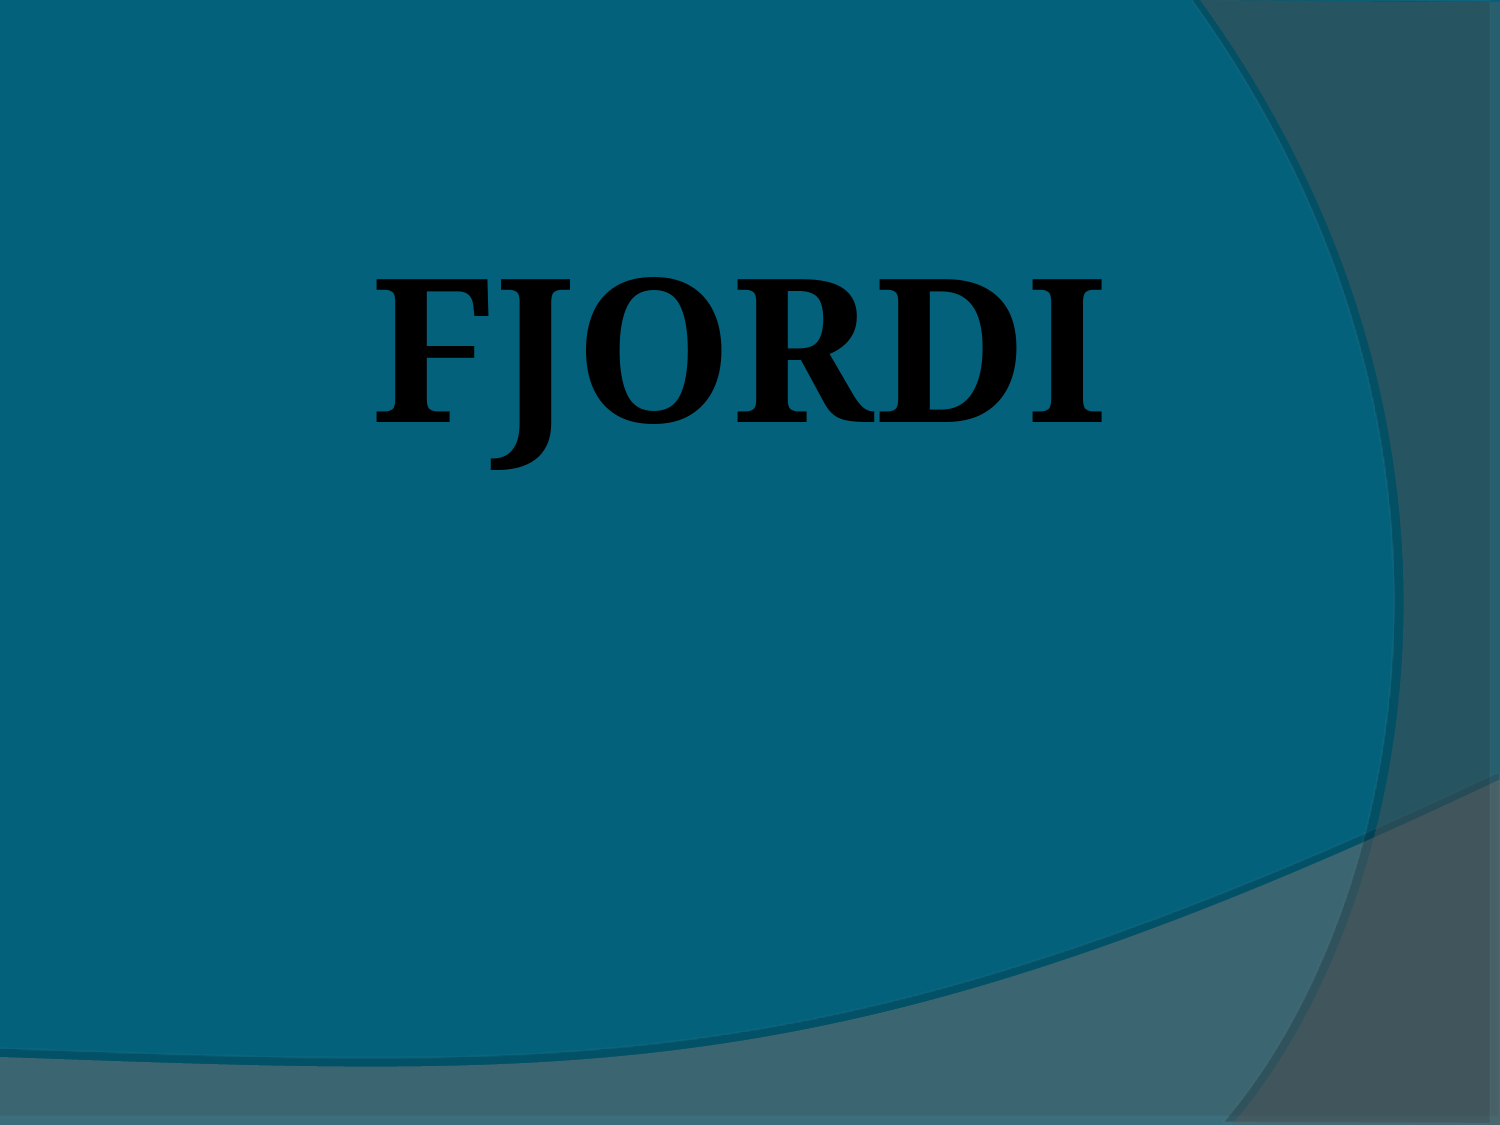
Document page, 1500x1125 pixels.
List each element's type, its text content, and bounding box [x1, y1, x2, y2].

title FJORDI [64, 160, 1415, 974]
